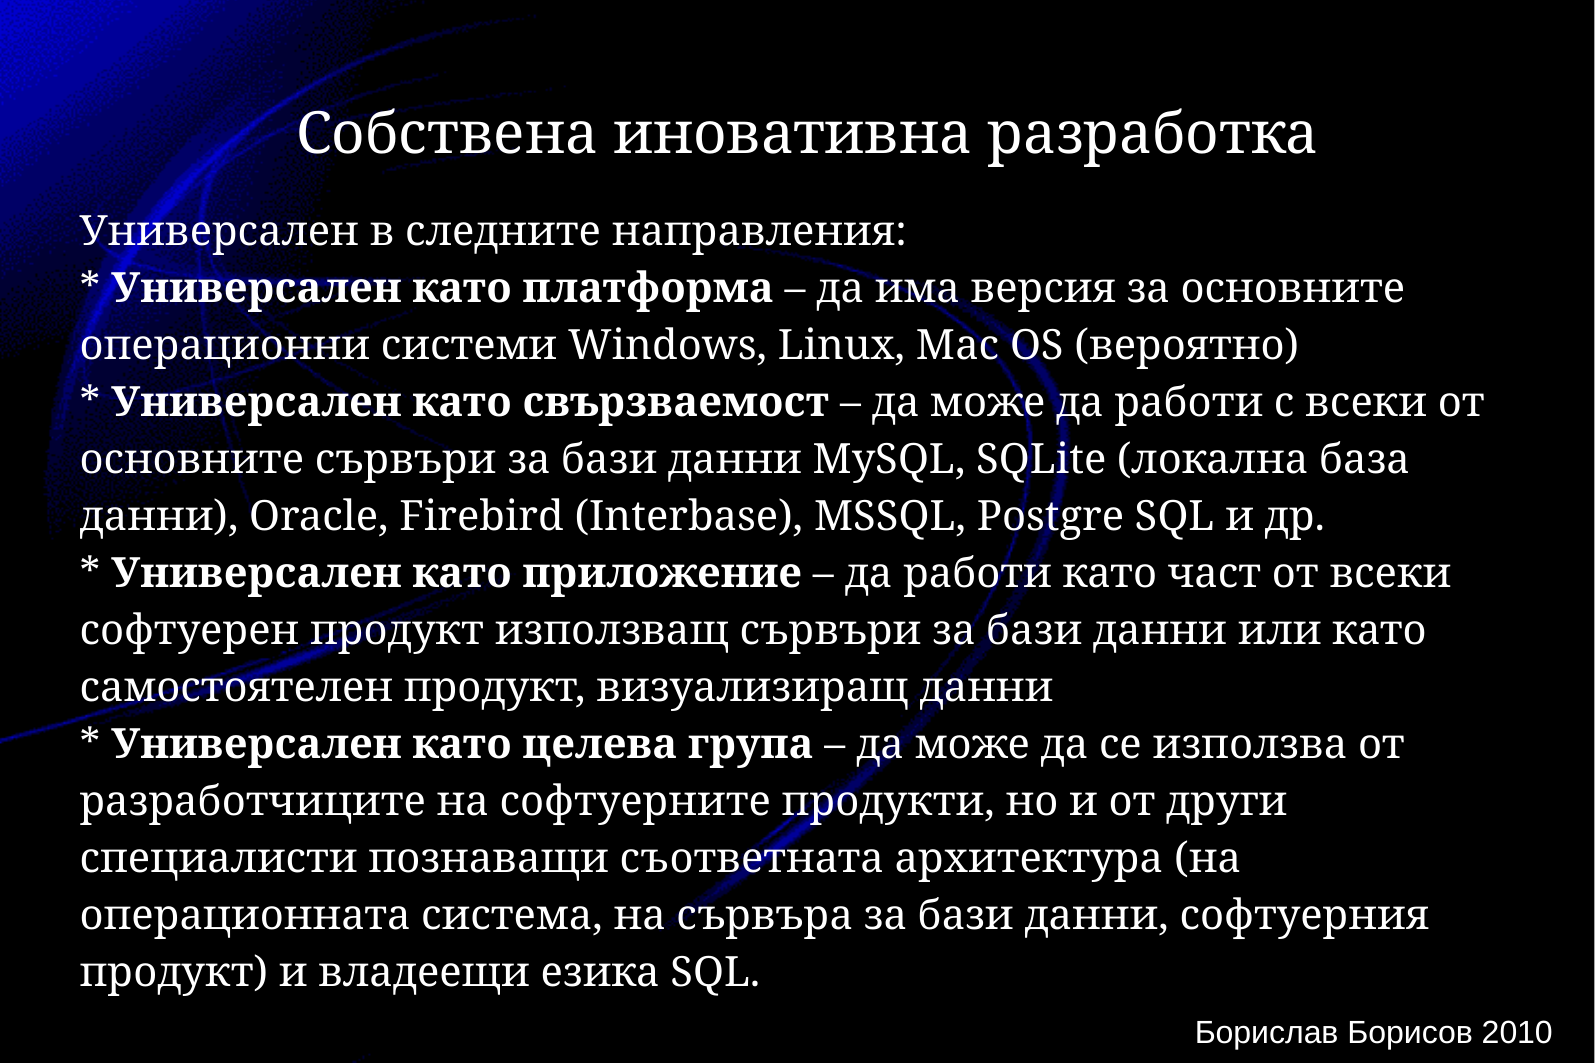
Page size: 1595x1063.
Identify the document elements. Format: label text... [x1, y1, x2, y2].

picture [0, 0, 1595, 1063]
subtitle Универсален в следните направления: * Универсален като платформа – да има версия за основните операционни системи Windows, Linux, Mac OS (вероятно) * Универсален като свързваемост – да може да работи с всеки от основните сървъри за бази данни MySQL, SQLite (локална база данни), Oracle, Firebird (Interbase), MSSQL, Postgre SQL и др. * Универсален като приложение – да работи като част от всеки софтуерен продукт използващ сървъри за бази данни или като самостоятелен продукт, визуализиращ данни * Универсален като целева група – да може да се използва от разработчиците на софтуерните продукти, но и от други специалисти познаващи съответната архитектура (на операционната система, на сървъра за бази данни, софтуерния продукт) и владеещи езика SQL. [79, 256, 1515, 943]
text_box Борислав Борисов 2010 [1179, 1007, 1595, 1063]
title Собствена иновативна разработка [79, 42, 1515, 220]
